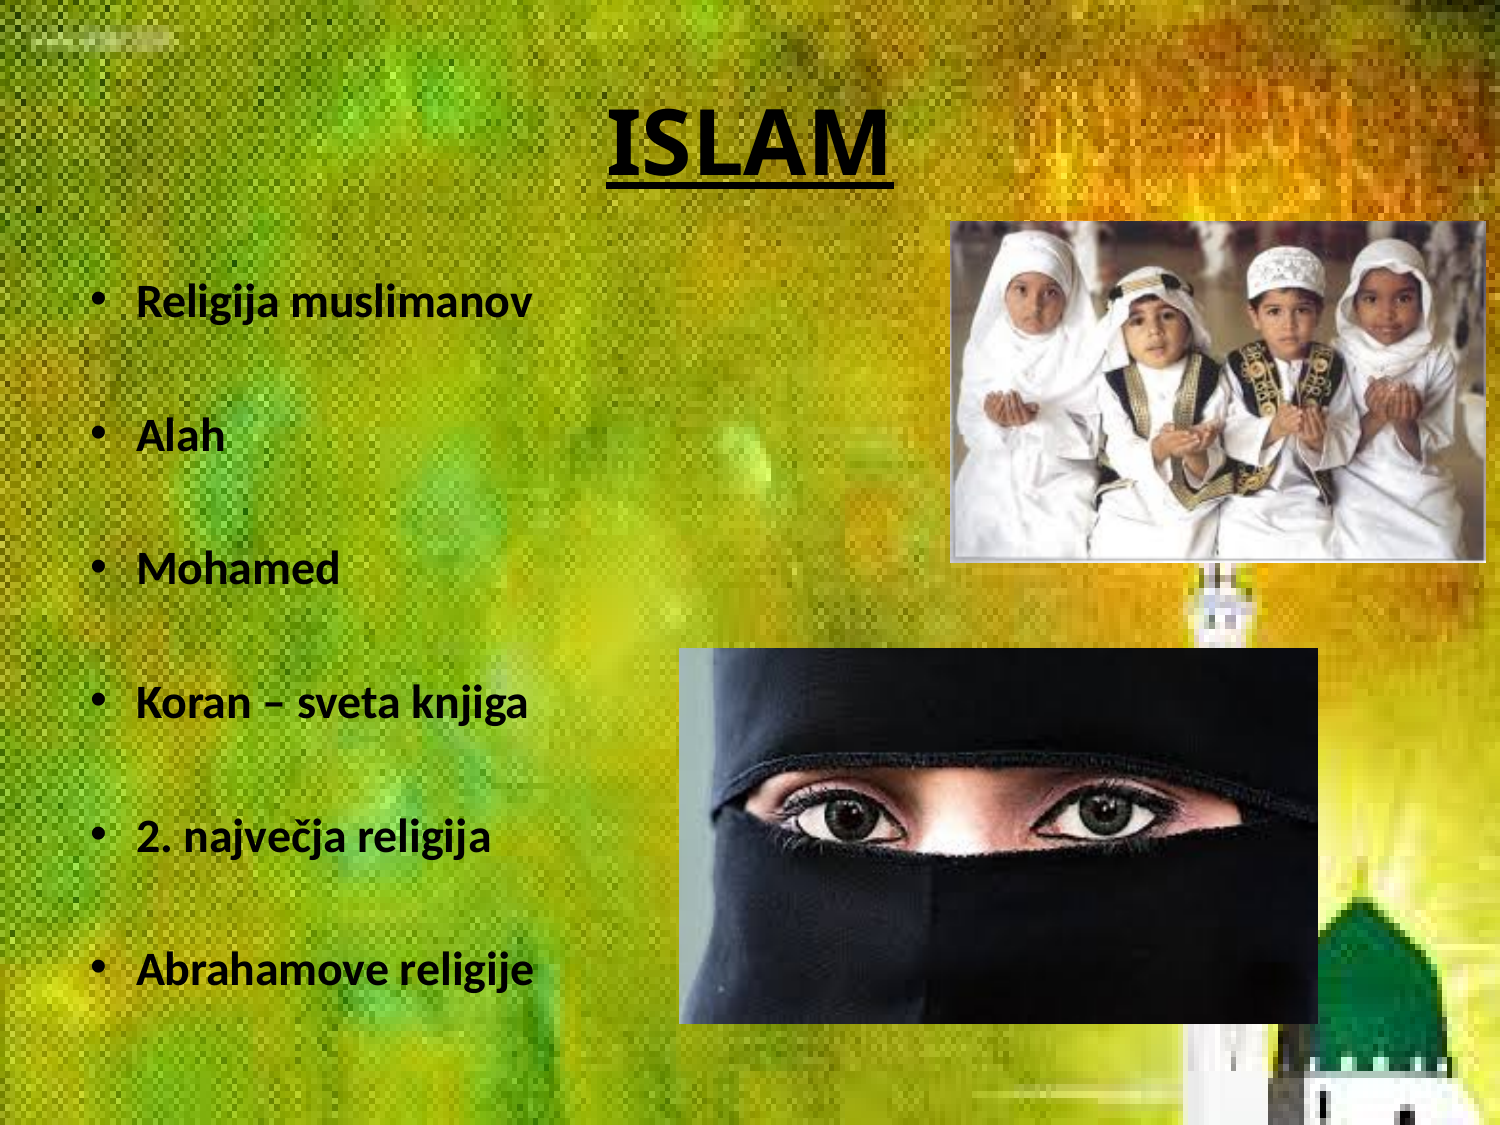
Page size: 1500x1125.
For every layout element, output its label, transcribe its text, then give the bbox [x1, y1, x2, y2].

list Religija muslimanov Alah Mohamed Koran – sveta knjiga 2. največja religija Abrahamove religije [75, 262, 1425, 1005]
title ISLAM [75, 45, 1425, 233]
picture [0, 0, 1500, 1125]
